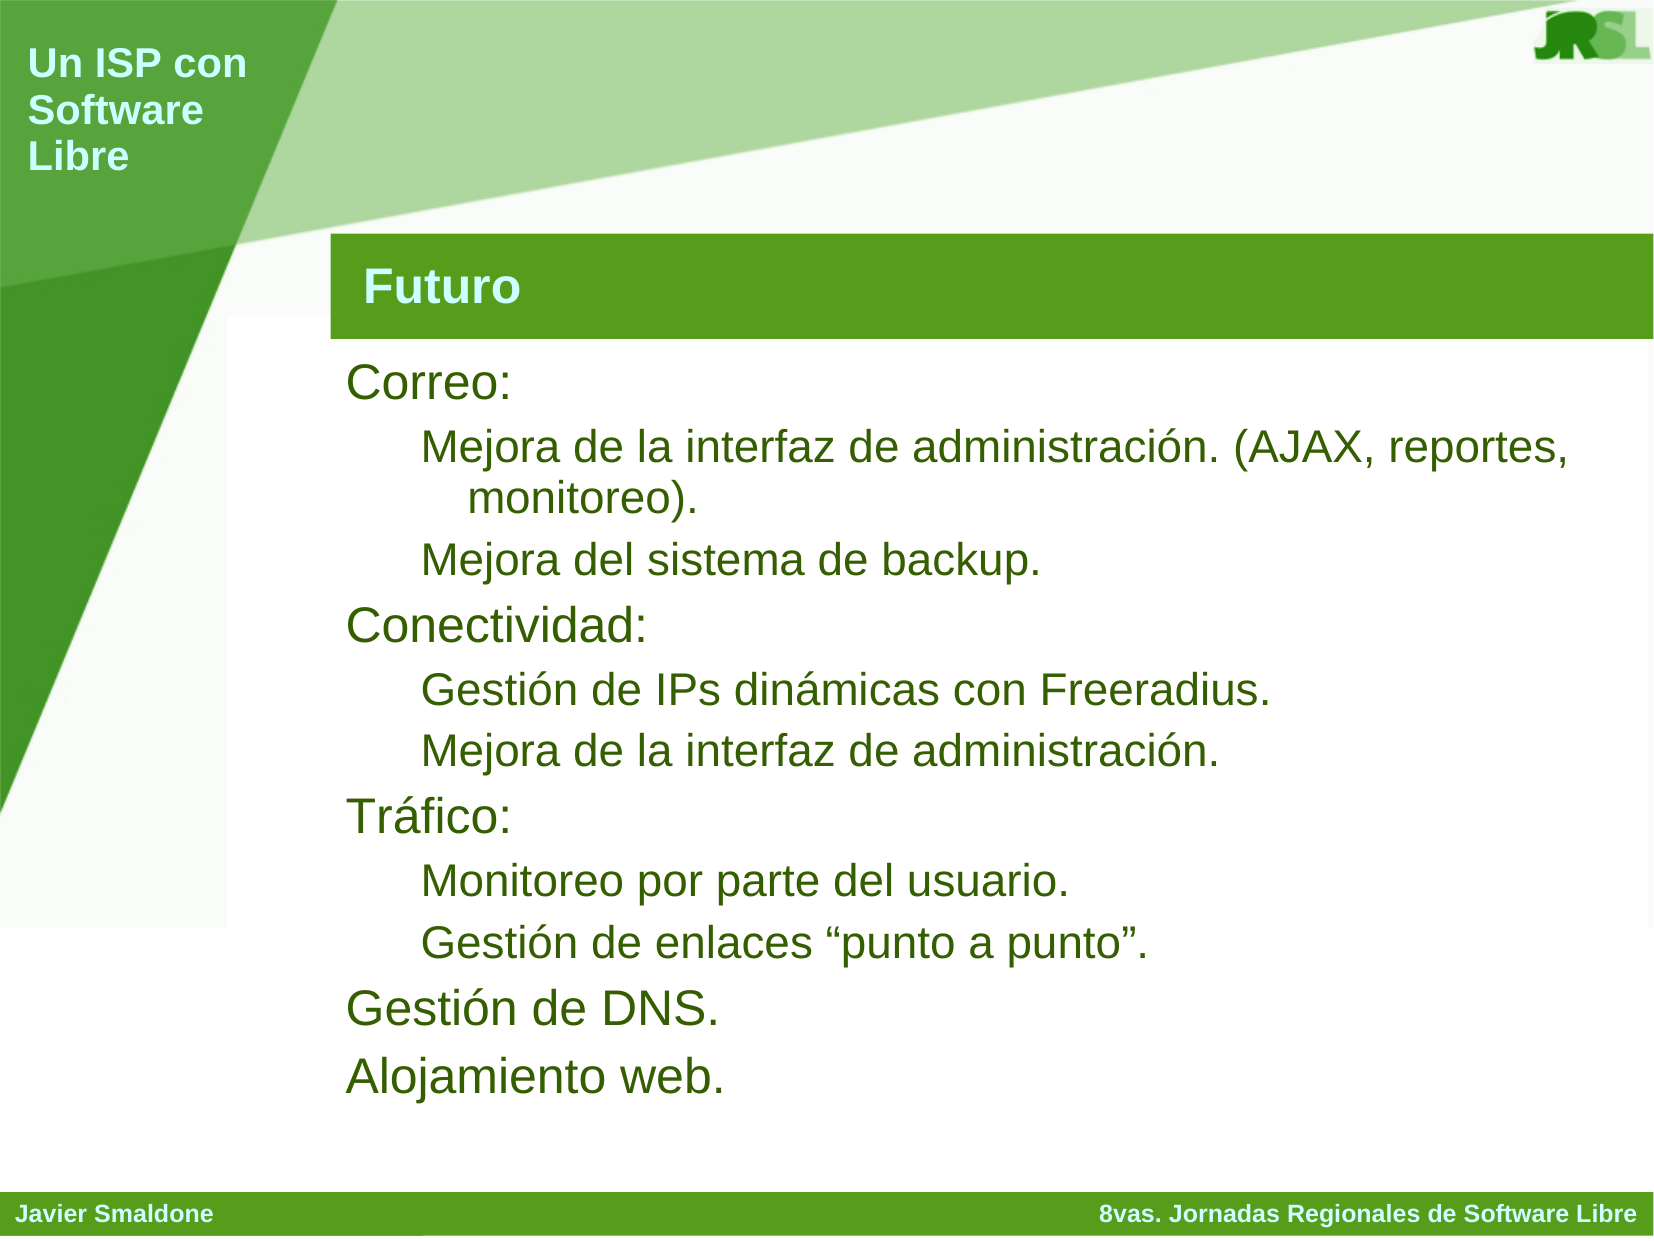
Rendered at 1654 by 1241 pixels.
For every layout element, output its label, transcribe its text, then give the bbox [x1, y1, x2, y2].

list Correo: Mejora de la interfaz de administración. (AJAX, reportes, monitoreo). Mejora del sistema de backup. Conectividad: Gestión de IPs dinámicas con Freeradius. Mejora de la interfaz de administración. Tráfico: Monitoreo por parte del usuario. Gestión de enlaces “punto a punto”. Gestión de DNS. Alojamiento web. [330, 346, 1627, 1191]
picture [0, 0, 1654, 928]
title Futuro [330, 233, 1654, 339]
picture [1648, 339, 1654, 928]
